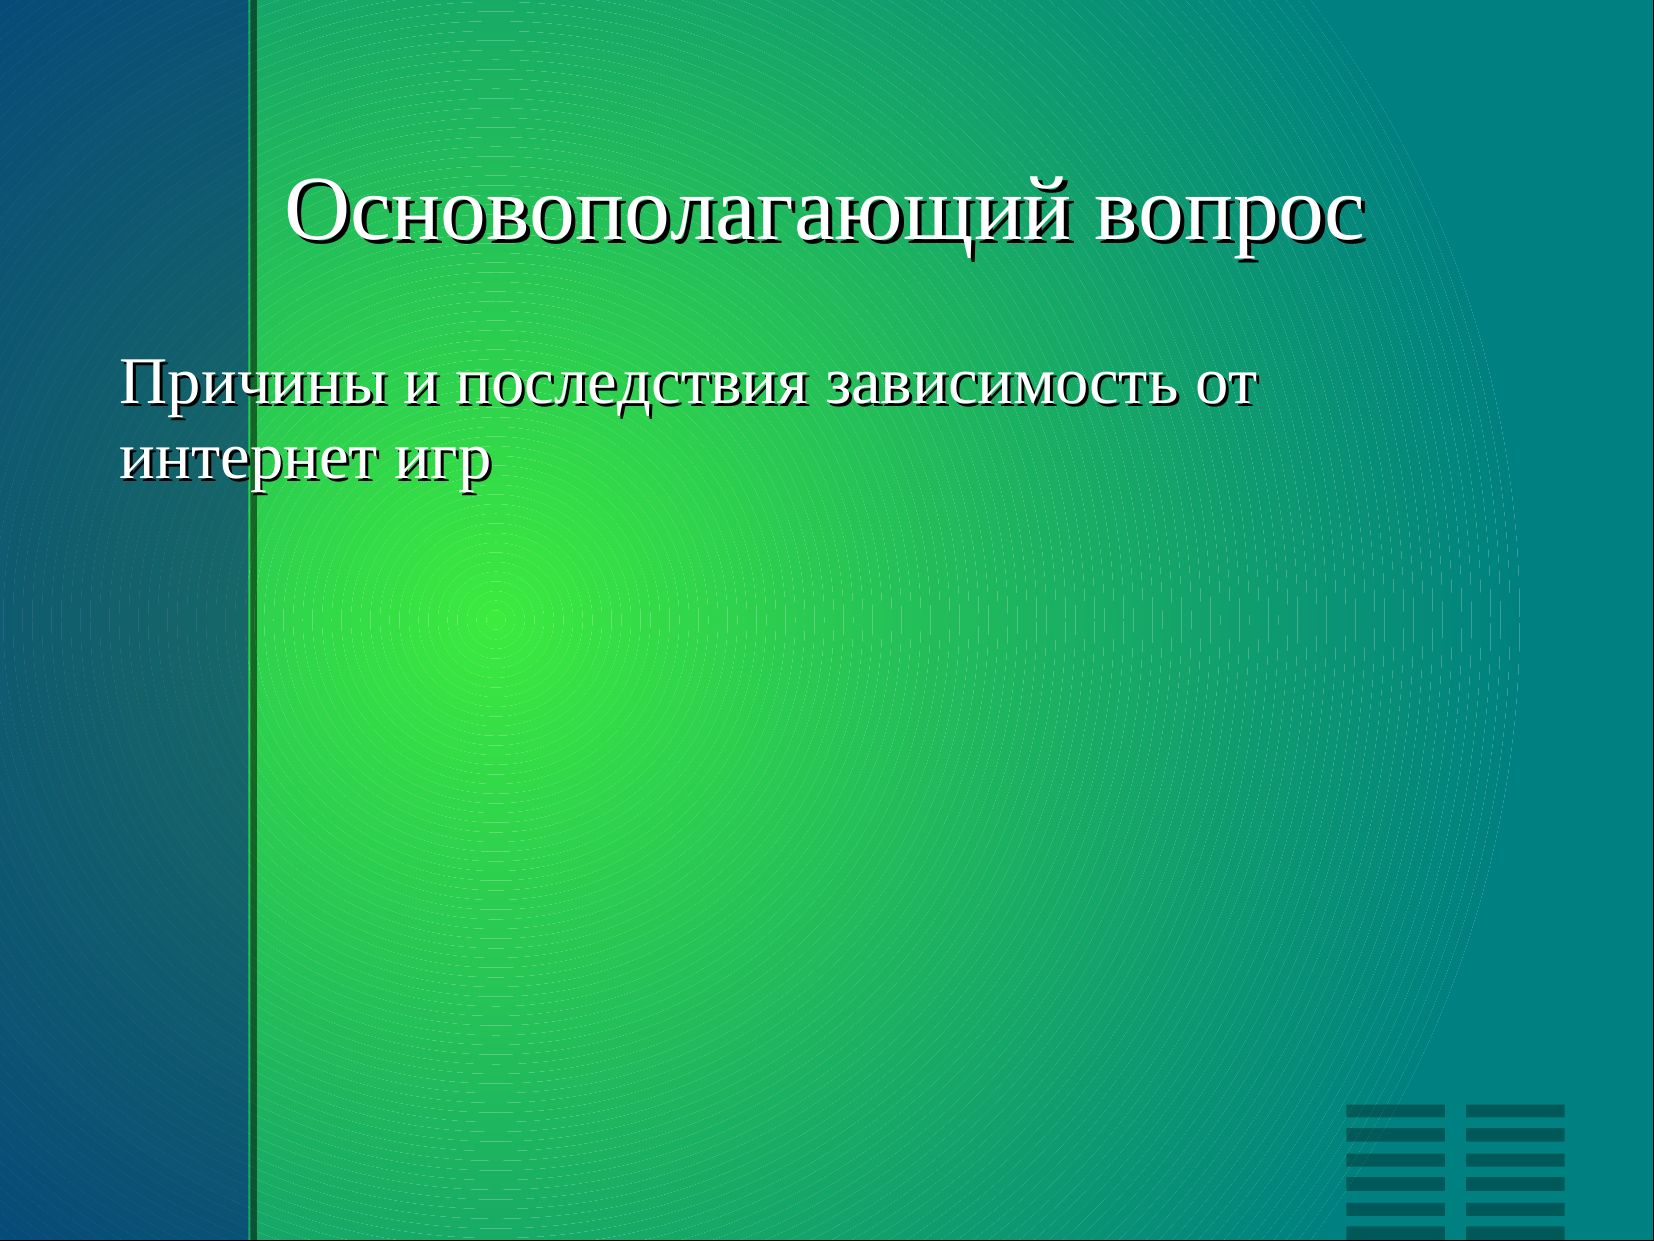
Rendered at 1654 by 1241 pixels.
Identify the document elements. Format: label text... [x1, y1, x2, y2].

list Причины и последствия зависимость от интернет игр [119, 344, 1533, 1112]
title Основополагающий вопрос [119, 112, 1533, 305]
